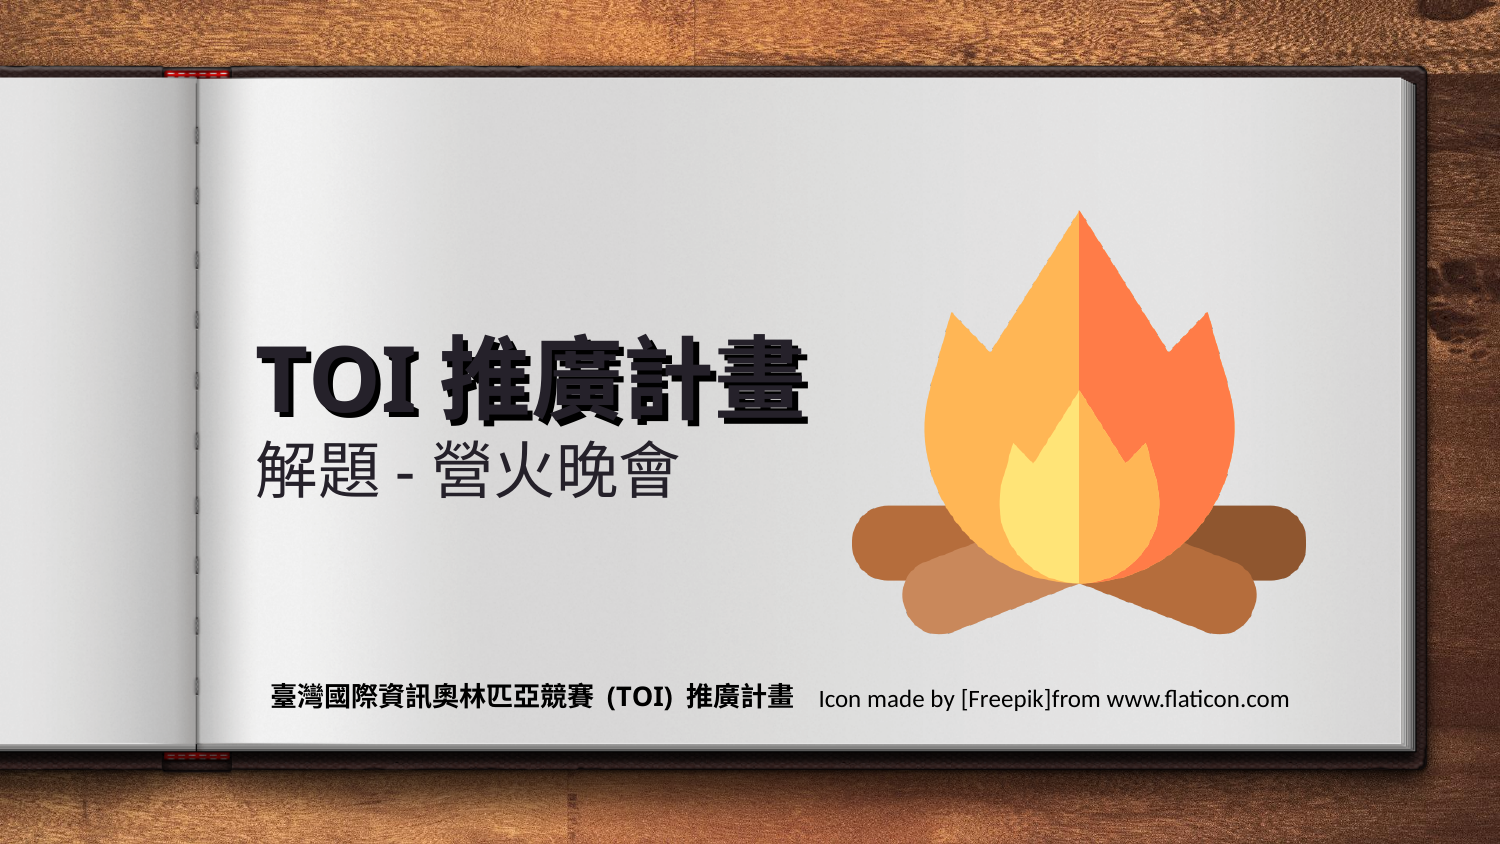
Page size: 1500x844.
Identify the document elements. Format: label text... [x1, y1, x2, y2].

title TOI推廣計畫 解題-營火晚會 [240, 262, 852, 565]
text_box Icon made by [Freepik]from www.flaticon.com [804, 675, 1385, 720]
picture [852, 195, 1306, 649]
